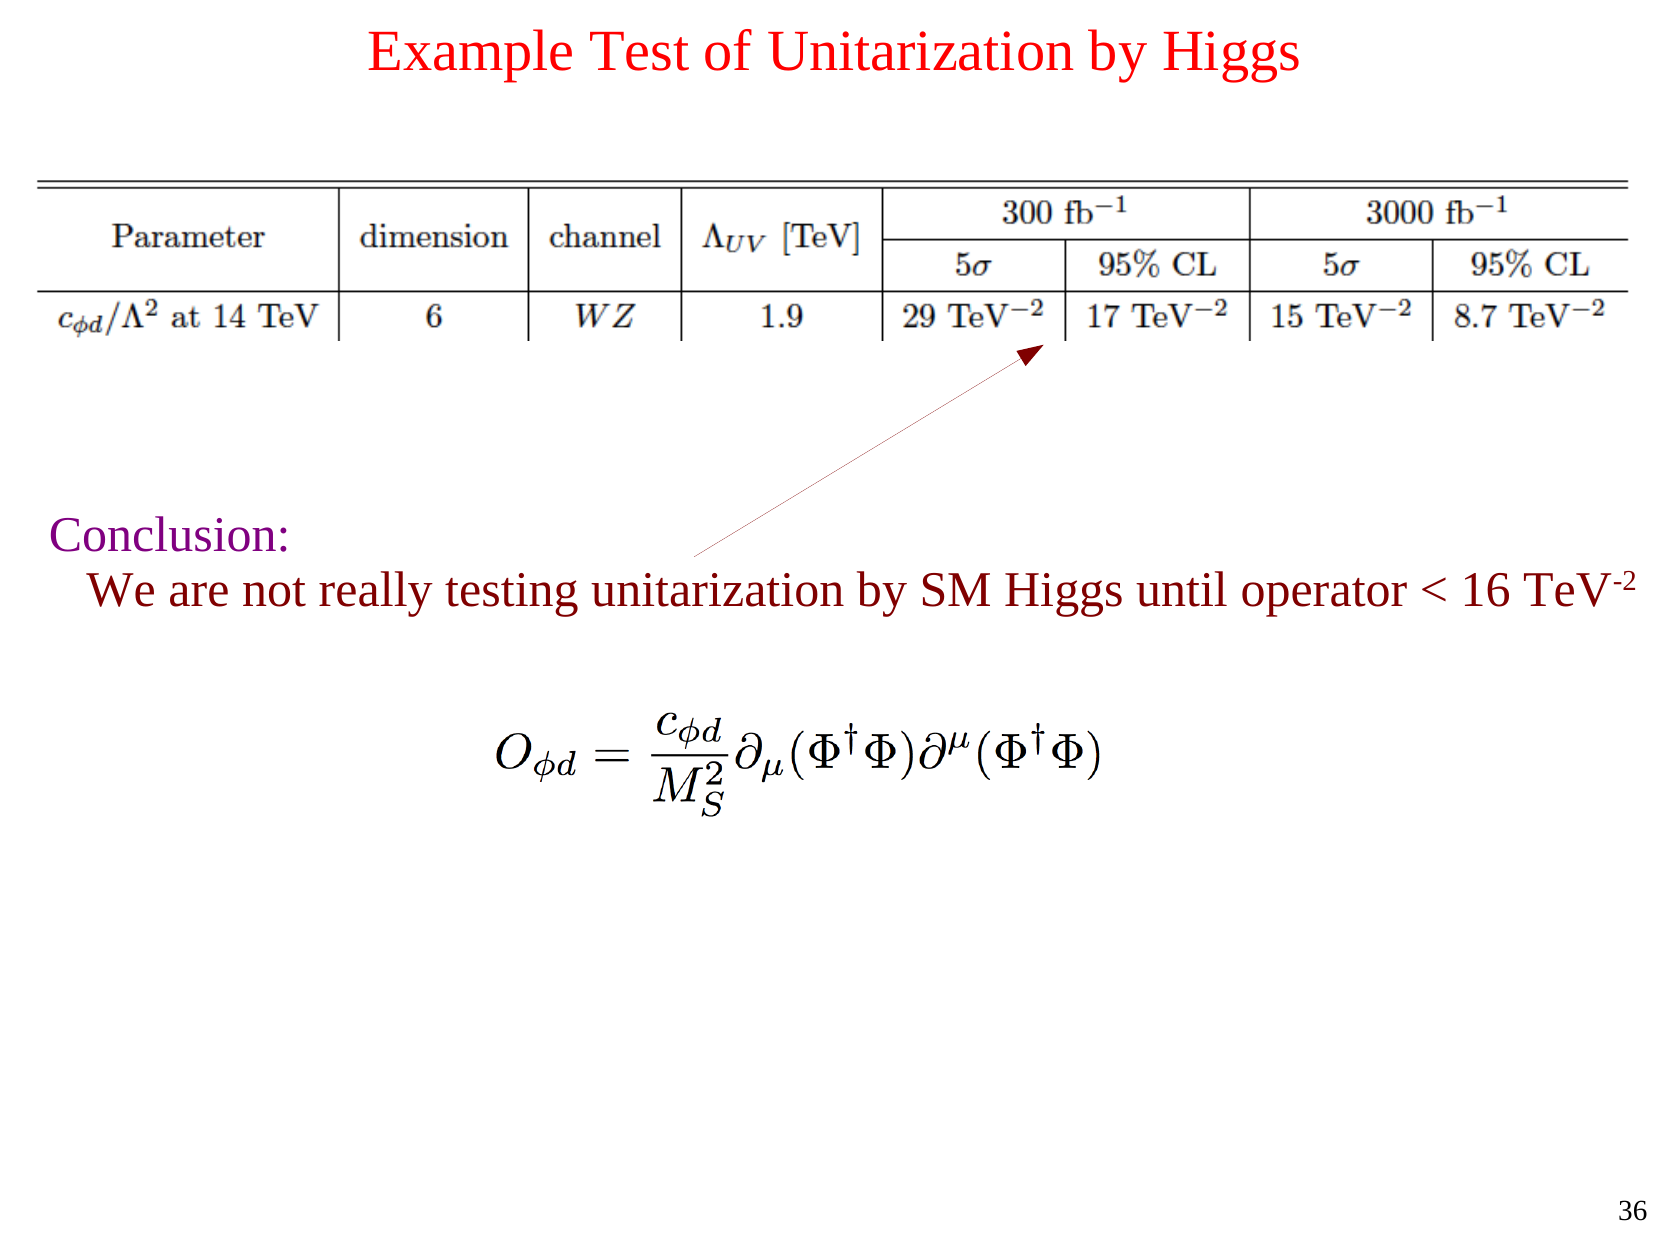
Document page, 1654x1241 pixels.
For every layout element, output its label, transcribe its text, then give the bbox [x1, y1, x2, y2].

title Example Test of Unitarization by Higgs [128, 0, 1541, 144]
picture [485, 704, 1110, 825]
text_box Conclusion: We are not really testing unitarization by SM Higgs until operator < 16 TeV-2 [23, 507, 1627, 731]
picture [1, 164, 1654, 341]
